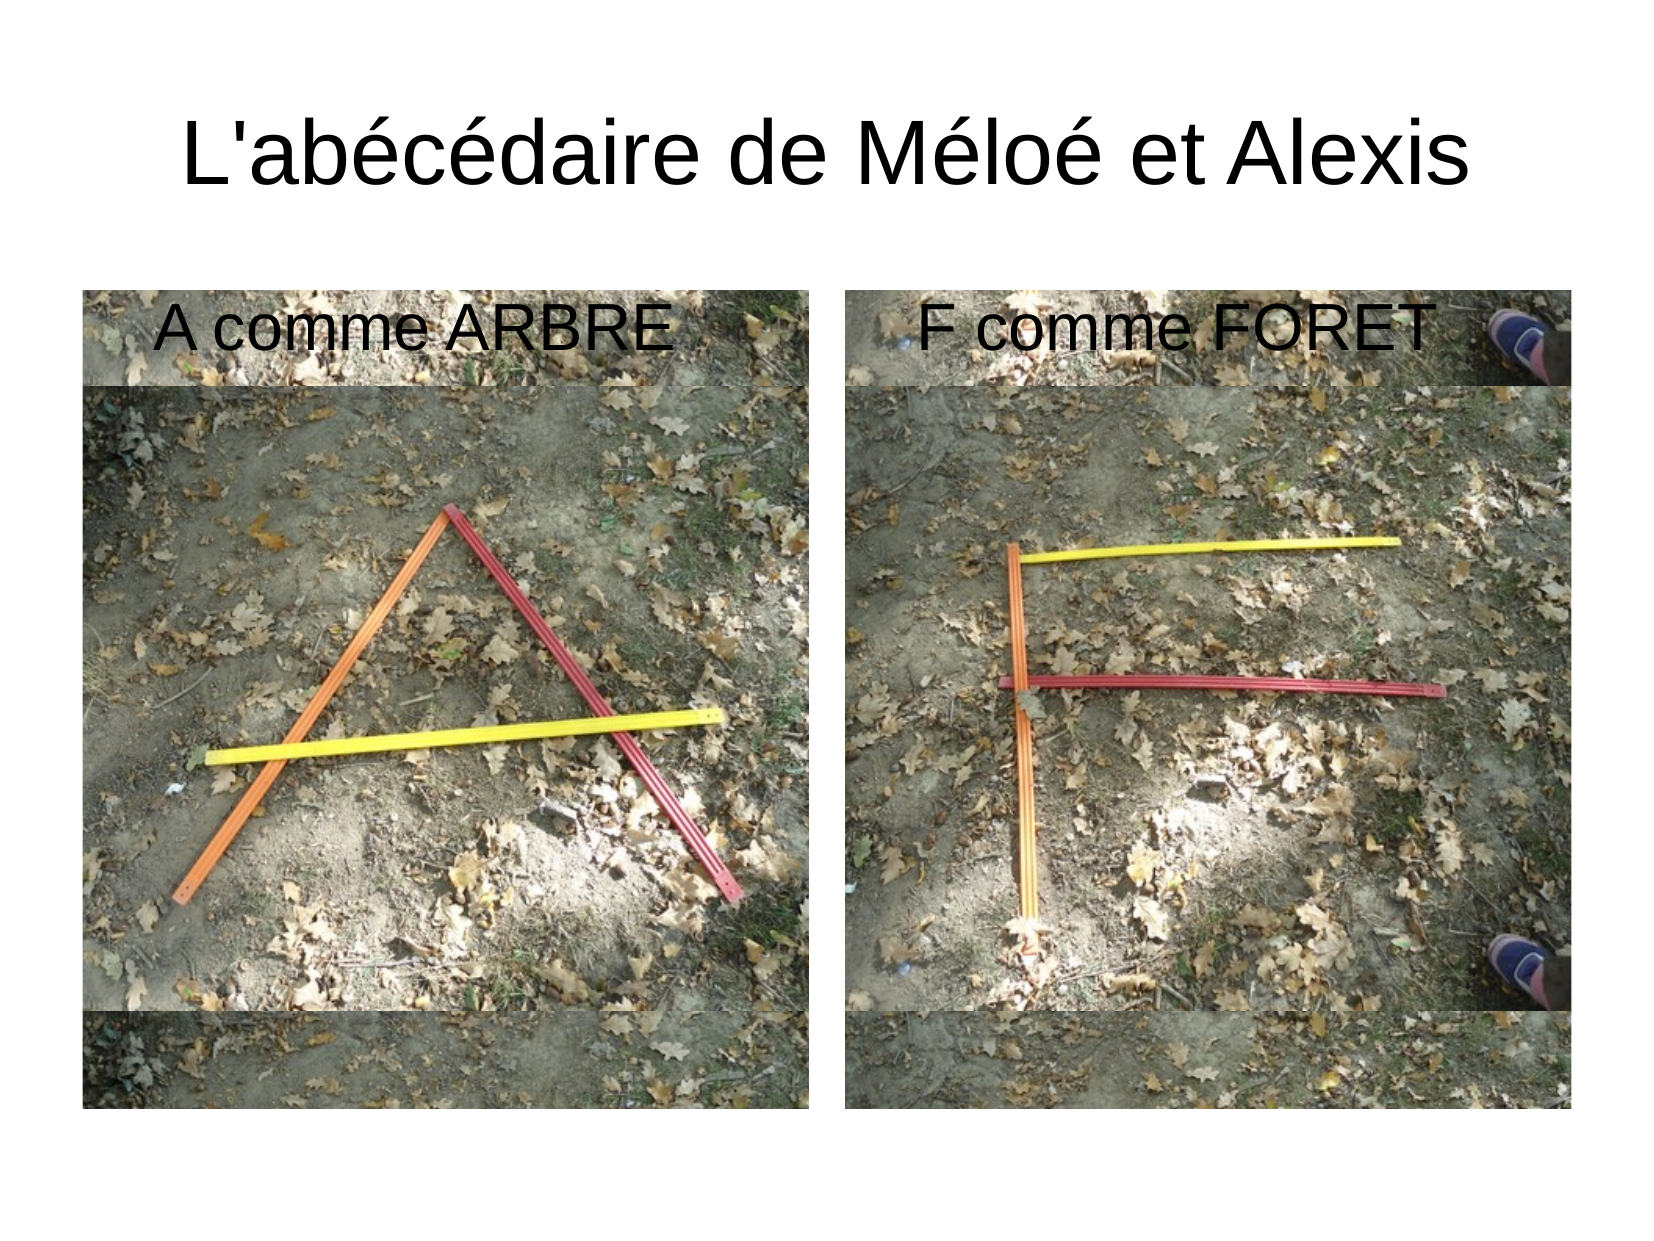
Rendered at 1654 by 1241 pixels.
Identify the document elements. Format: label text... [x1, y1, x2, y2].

title L'abécédaire de Méloé et Alexis [82, 49, 1571, 257]
list A comme ARBRE [82, 290, 809, 1109]
list F comme FORET [845, 290, 1572, 1109]
